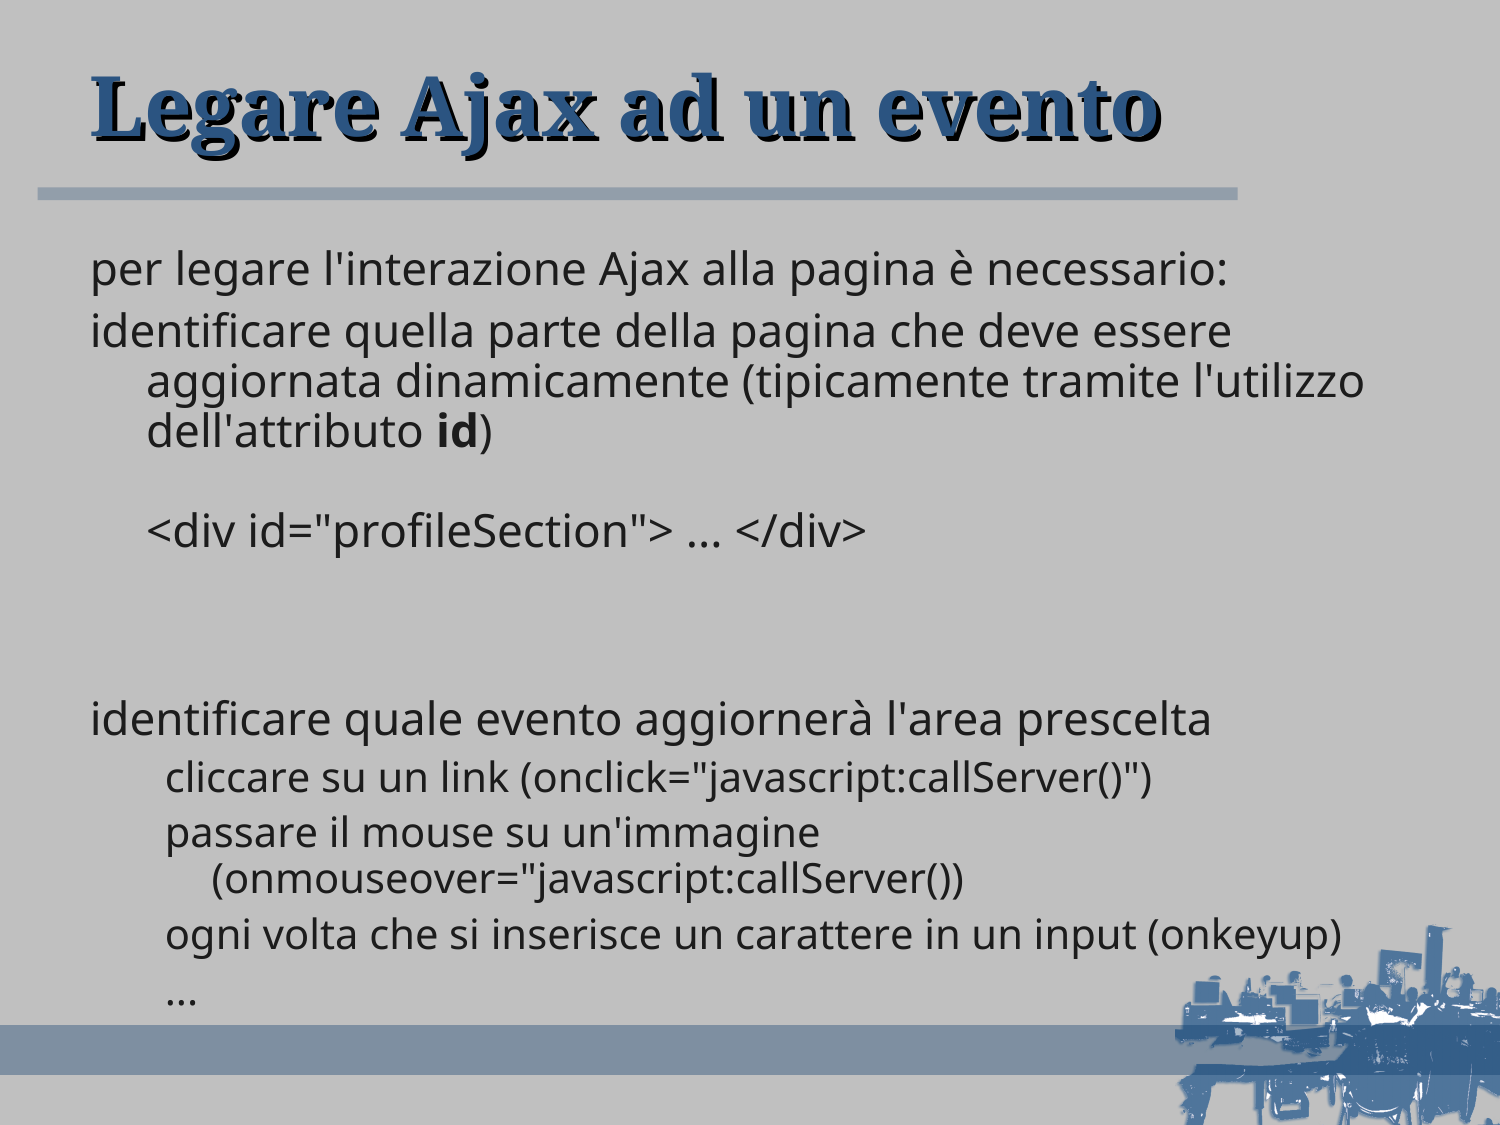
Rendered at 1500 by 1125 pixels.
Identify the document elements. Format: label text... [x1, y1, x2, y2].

title Legare Ajax ad un evento [75, 45, 1426, 163]
list per legare l'interazione Ajax alla pagina è necessario: identificare quella parte della pagina che deve essere aggiornata dinamicamente (tipicamente tramite l'utilizzo dell'attributo id) <div id="profileSection"> ... </div> identificare quale evento aggiornerà l'area prescelta cliccare su un link (onclick="javascript:callServer()") passare il mouse su un'immagine (onmouseover="javascript:callServer()) ogni volta che si inserisce un carattere in un input (onkeyup) ... [75, 237, 1426, 1006]
